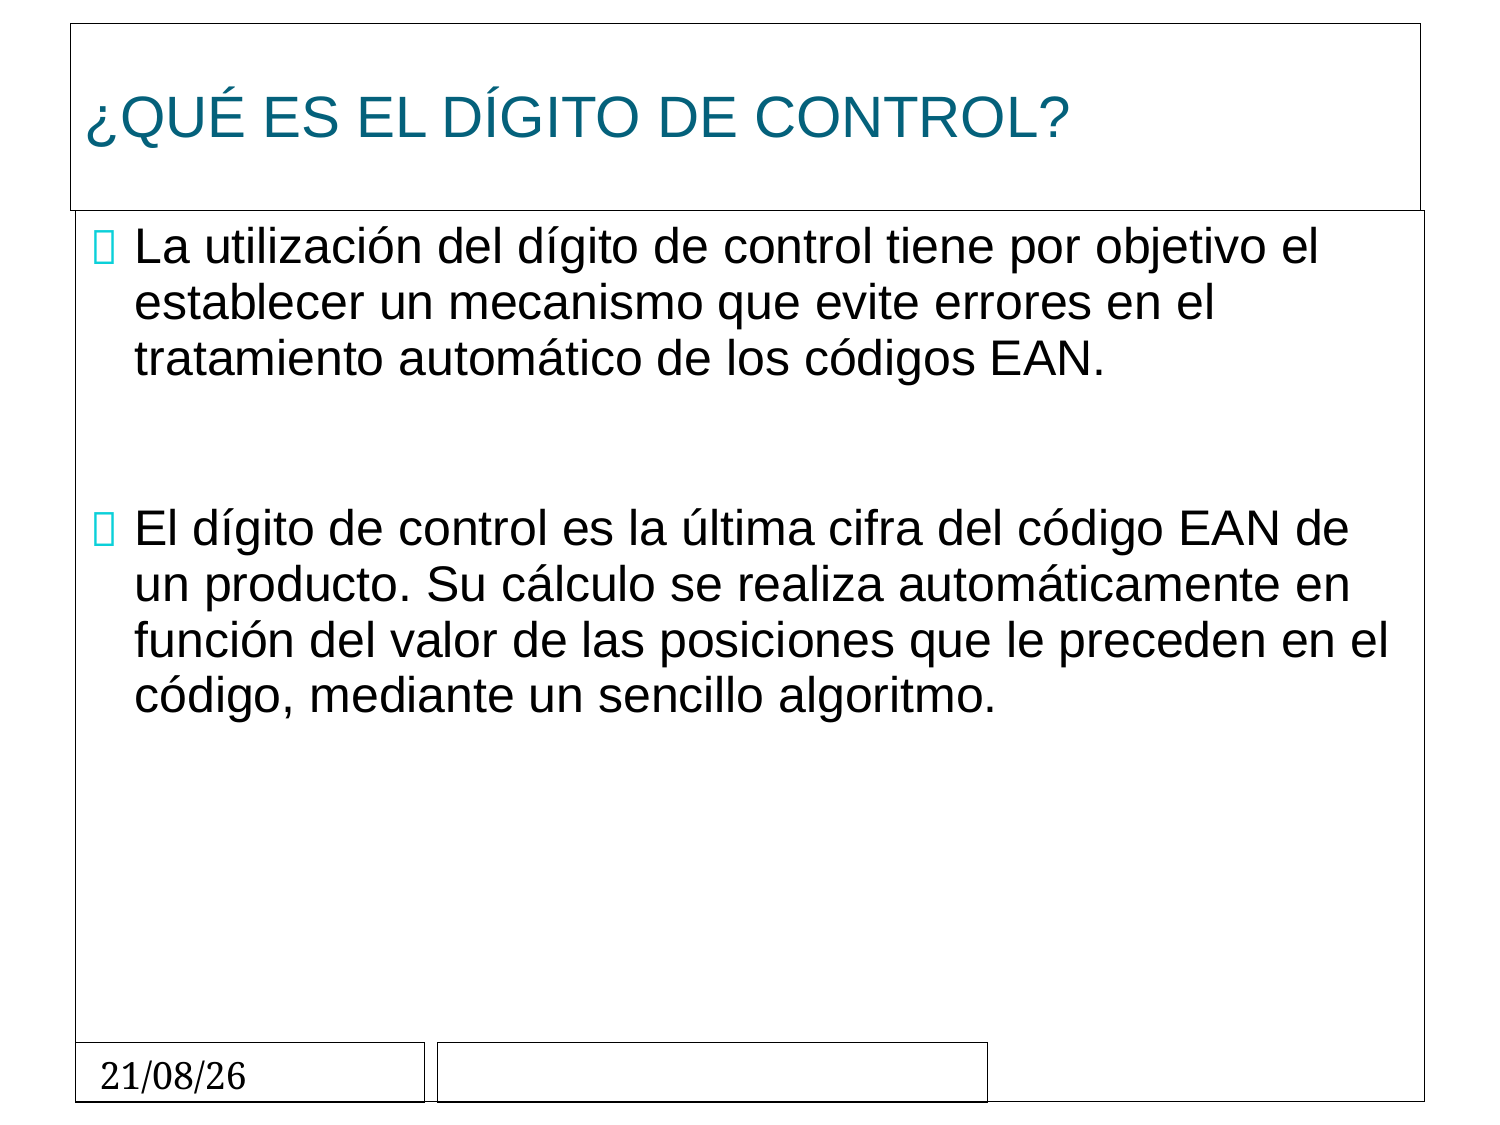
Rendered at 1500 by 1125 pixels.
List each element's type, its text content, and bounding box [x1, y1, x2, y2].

title ¿QUÉ ES EL DÍGITO DE CONTROL? [70, 23, 1421, 211]
list La utilización del dígito de control tiene por objetivo el establecer un mecanismo que evite errores en el tratamiento automático de los códigos EAN. El dígito de control es la última cifra del código EAN de un producto. Su cálculo se realiza automáticamente en función del valor de las posiciones que le preceden en el código, mediante un sencillo algoritmo. [75, 210, 1425, 1102]
